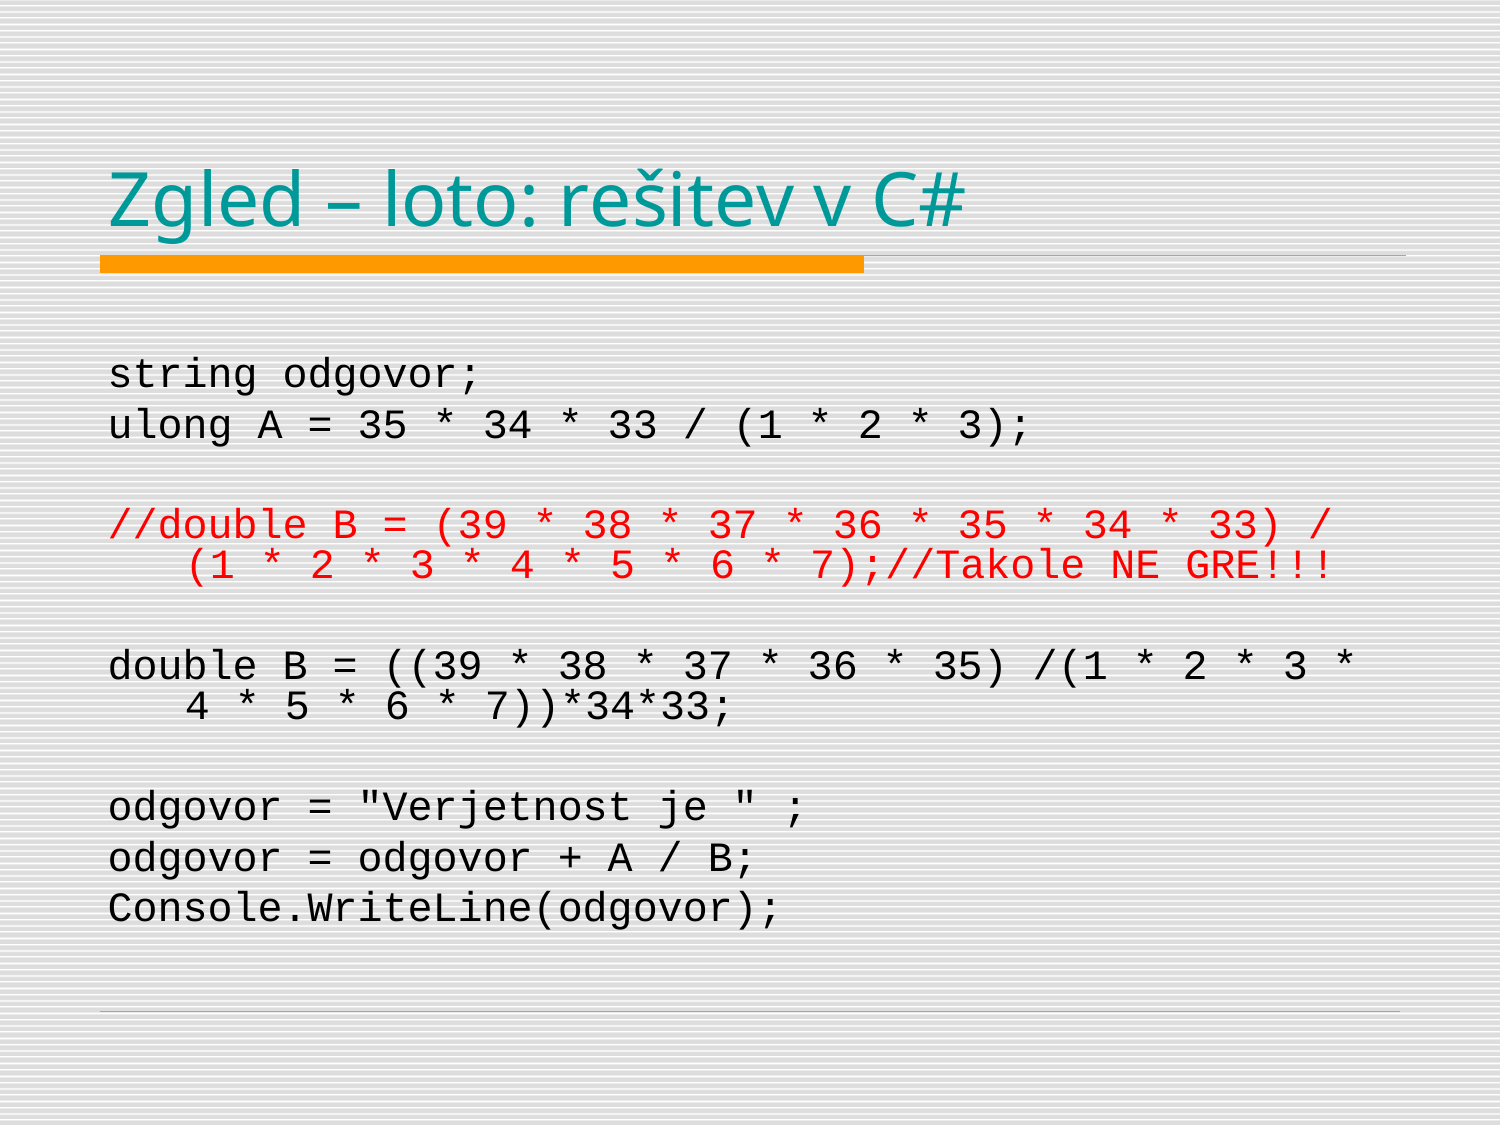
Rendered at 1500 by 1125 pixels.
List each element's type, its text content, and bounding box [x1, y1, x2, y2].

list string odgovor; ulong A = 35 * 34 * 33 / (1 * 2 * 3); //double B = (39 * 38 * 37 * 36 * 35 * 34 * 33) / (1 * 2 * 3 * 4 * 5 * 6 * 7);//Takole NE GRE!!! double B = ((39 * 38 * 37 * 36 * 35) /(1 * 2 * 3 * 4 * 5 * 6 * 7))*34*33; odgovor = "Verjetnost je " ; odgovor = odgovor + A / B; Console.WriteLine(odgovor); [92, 287, 1406, 988]
picture [0, 0, 1500, 1125]
title Zgled – loto: rešitev v C# [94, 49, 1407, 250]
